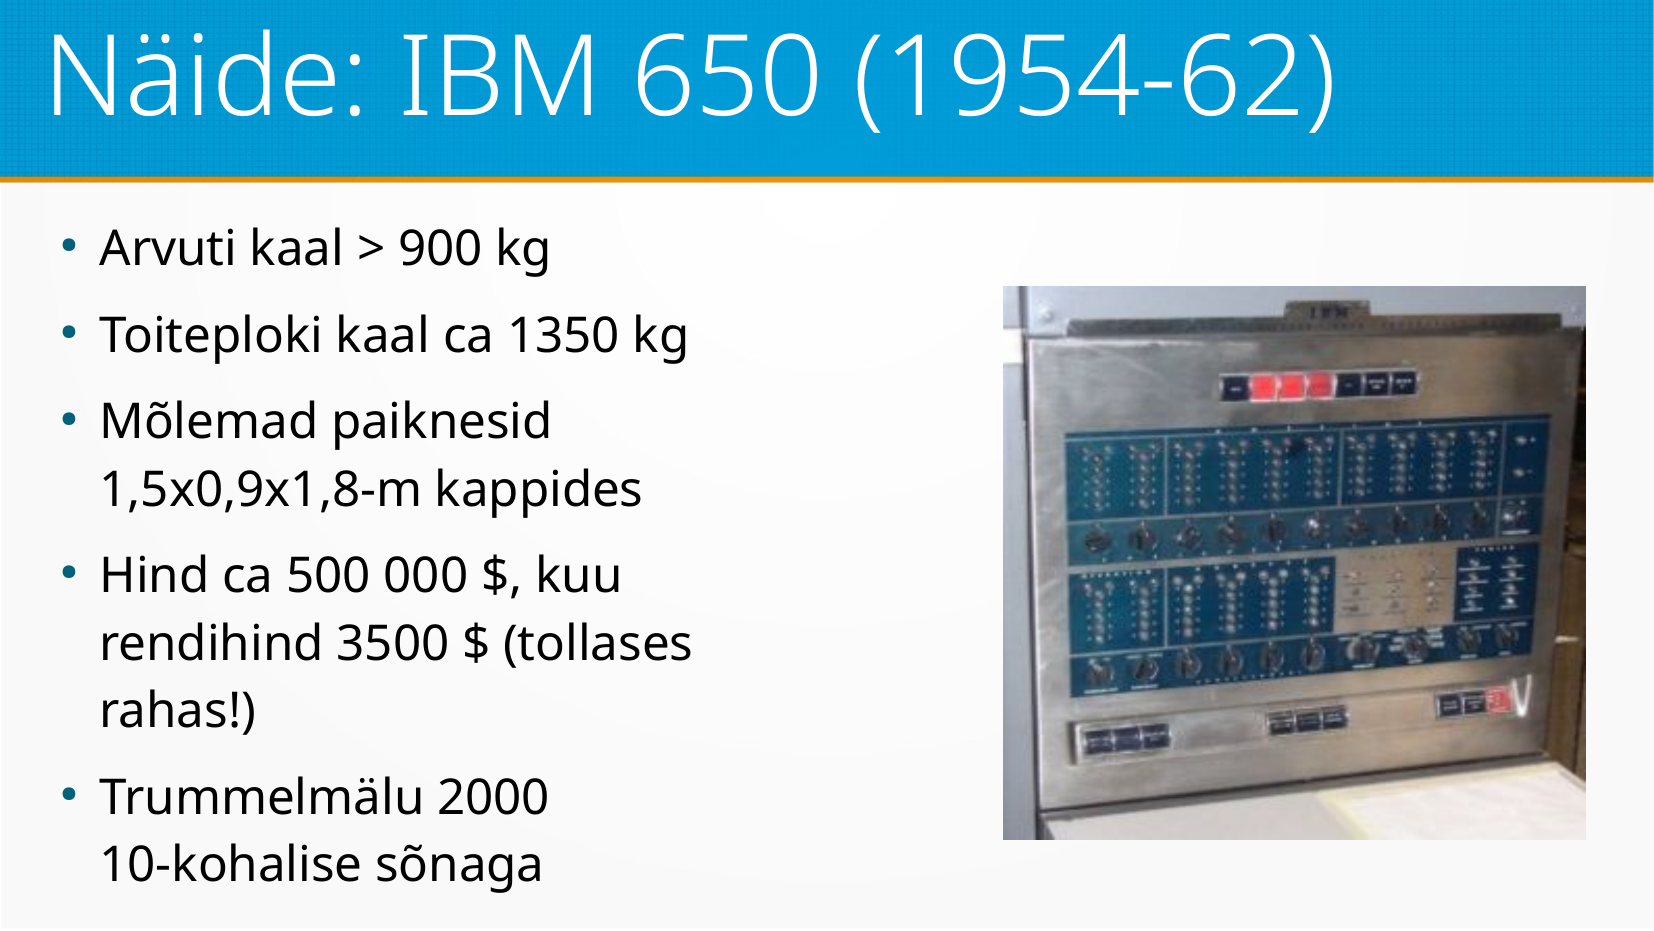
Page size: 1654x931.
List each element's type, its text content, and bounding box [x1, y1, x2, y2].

picture [0, 175, 1654, 931]
list Arvuti kaal > 900 kg Toiteploki kaal ca 1350 kg Mõlemad paiknesid 1,5x0,9x1,8-m kappides Hind ca 500 000 $, kuu rendihind 3500 $ (tollases rahas!) Trummelmälu 2000 10-kohalise sõnaga [47, 212, 1607, 902]
title Näide: IBM 650 (1954-62) [43, 0, 1619, 149]
